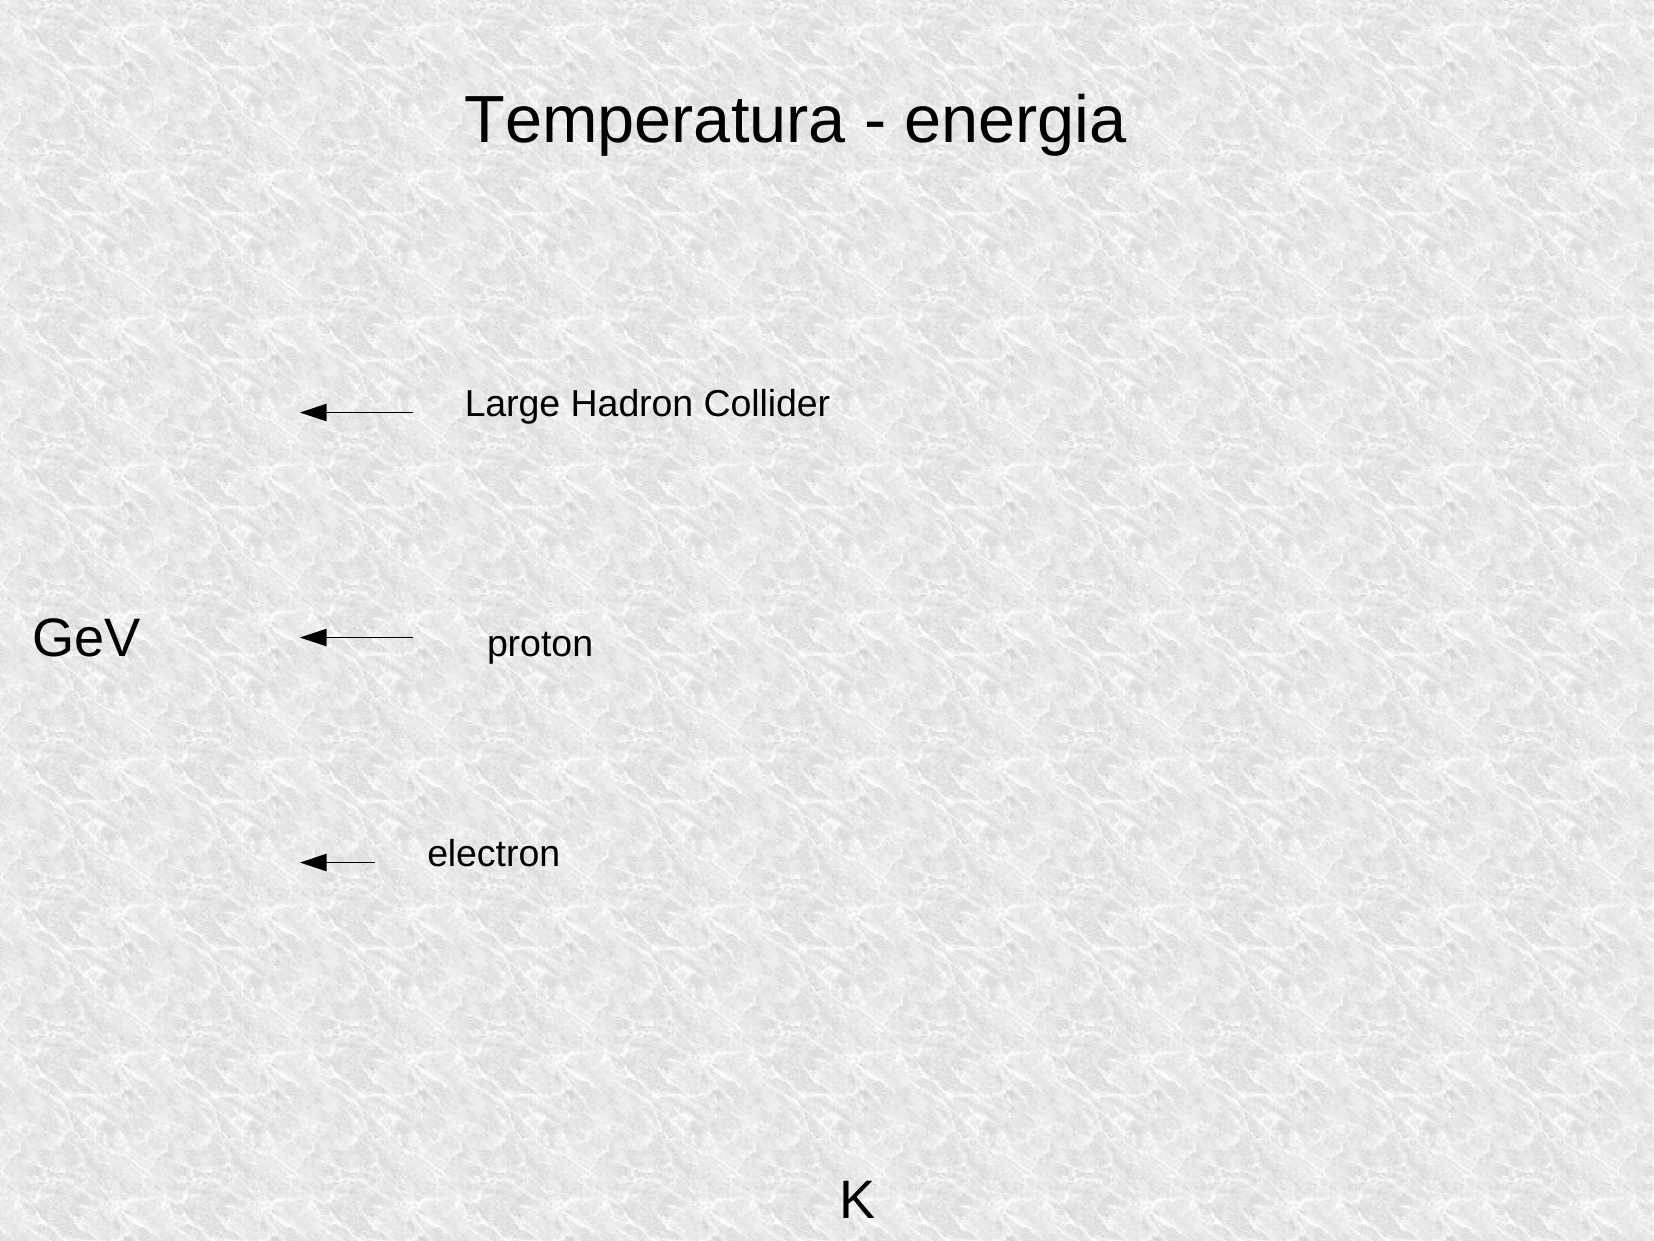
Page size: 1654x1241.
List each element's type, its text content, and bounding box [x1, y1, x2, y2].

text_box Large Hadron Collider [450, 375, 823, 436]
text_box proton [472, 614, 601, 676]
text_box electron [412, 825, 564, 901]
text_box Temperatura - energia [450, 75, 1075, 171]
text_box GeV [17, 600, 151, 681]
picture [0, 0, 1654, 1241]
text_box K [825, 1162, 894, 1241]
